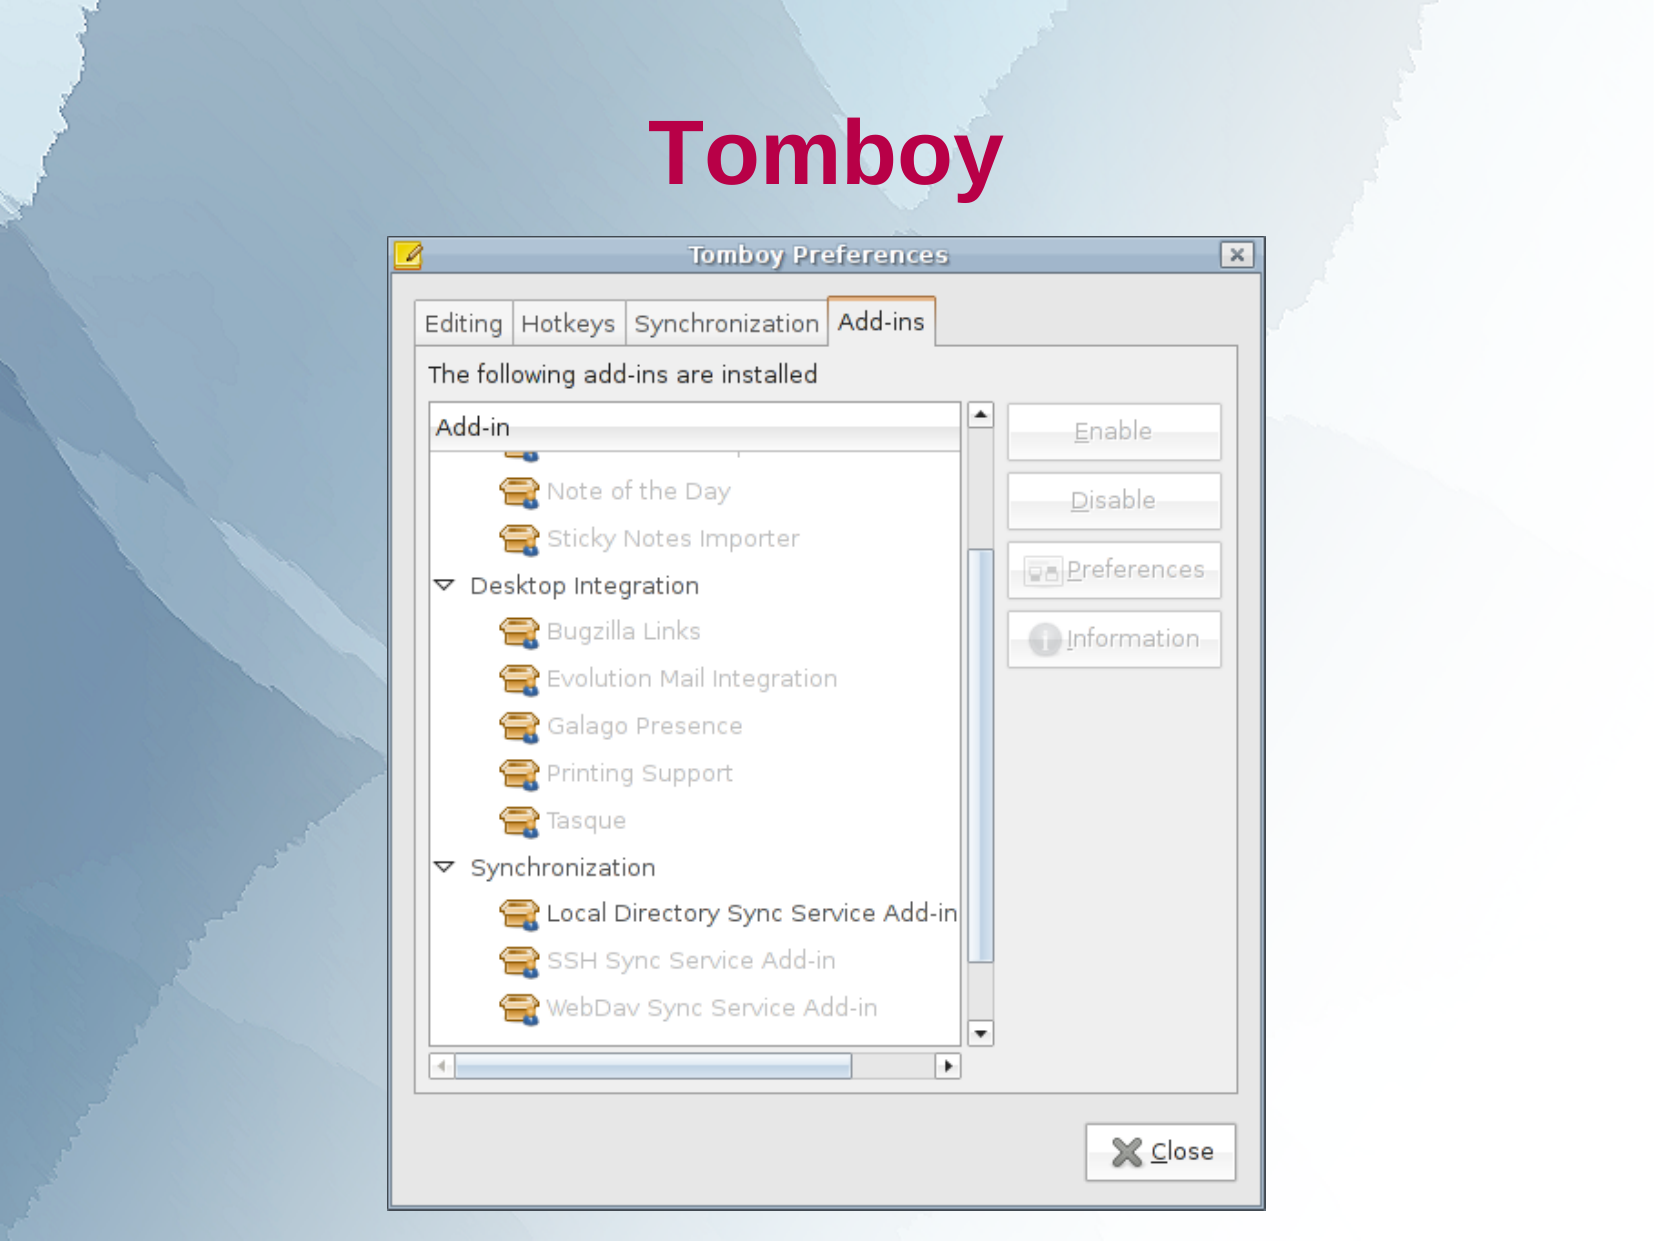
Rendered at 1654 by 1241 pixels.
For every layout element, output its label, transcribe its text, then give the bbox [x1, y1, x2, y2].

picture [0, 0, 1654, 1241]
title Tomboy [82, 56, 1571, 250]
